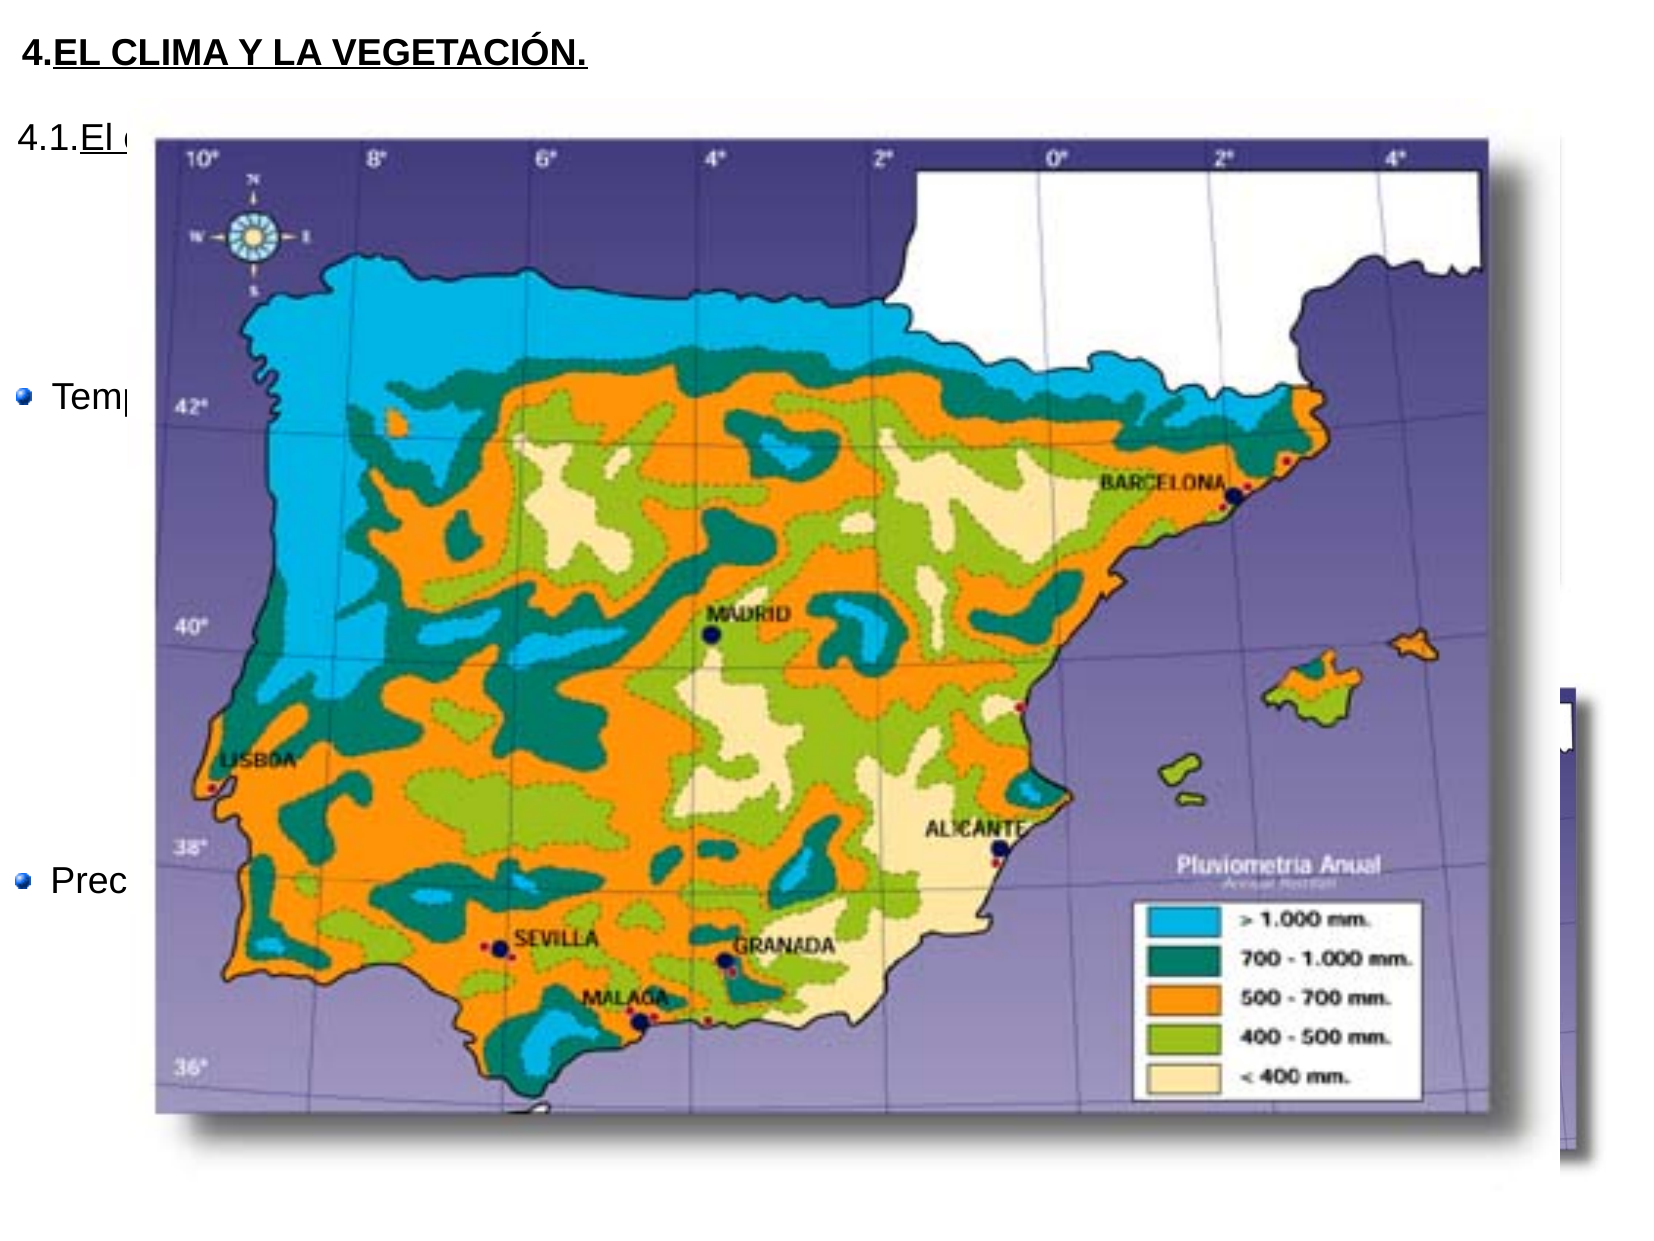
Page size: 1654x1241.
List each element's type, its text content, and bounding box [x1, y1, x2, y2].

text_box Temperaturas [1, 368, 127, 426]
picture [127, 98, 1607, 1194]
text_box 4.EL CLIMA Y LA VEGETACIÓN. [7, 23, 603, 81]
text_box 4.1.El clima. [2, 108, 127, 166]
text_box Precipitaciones [0, 852, 127, 910]
